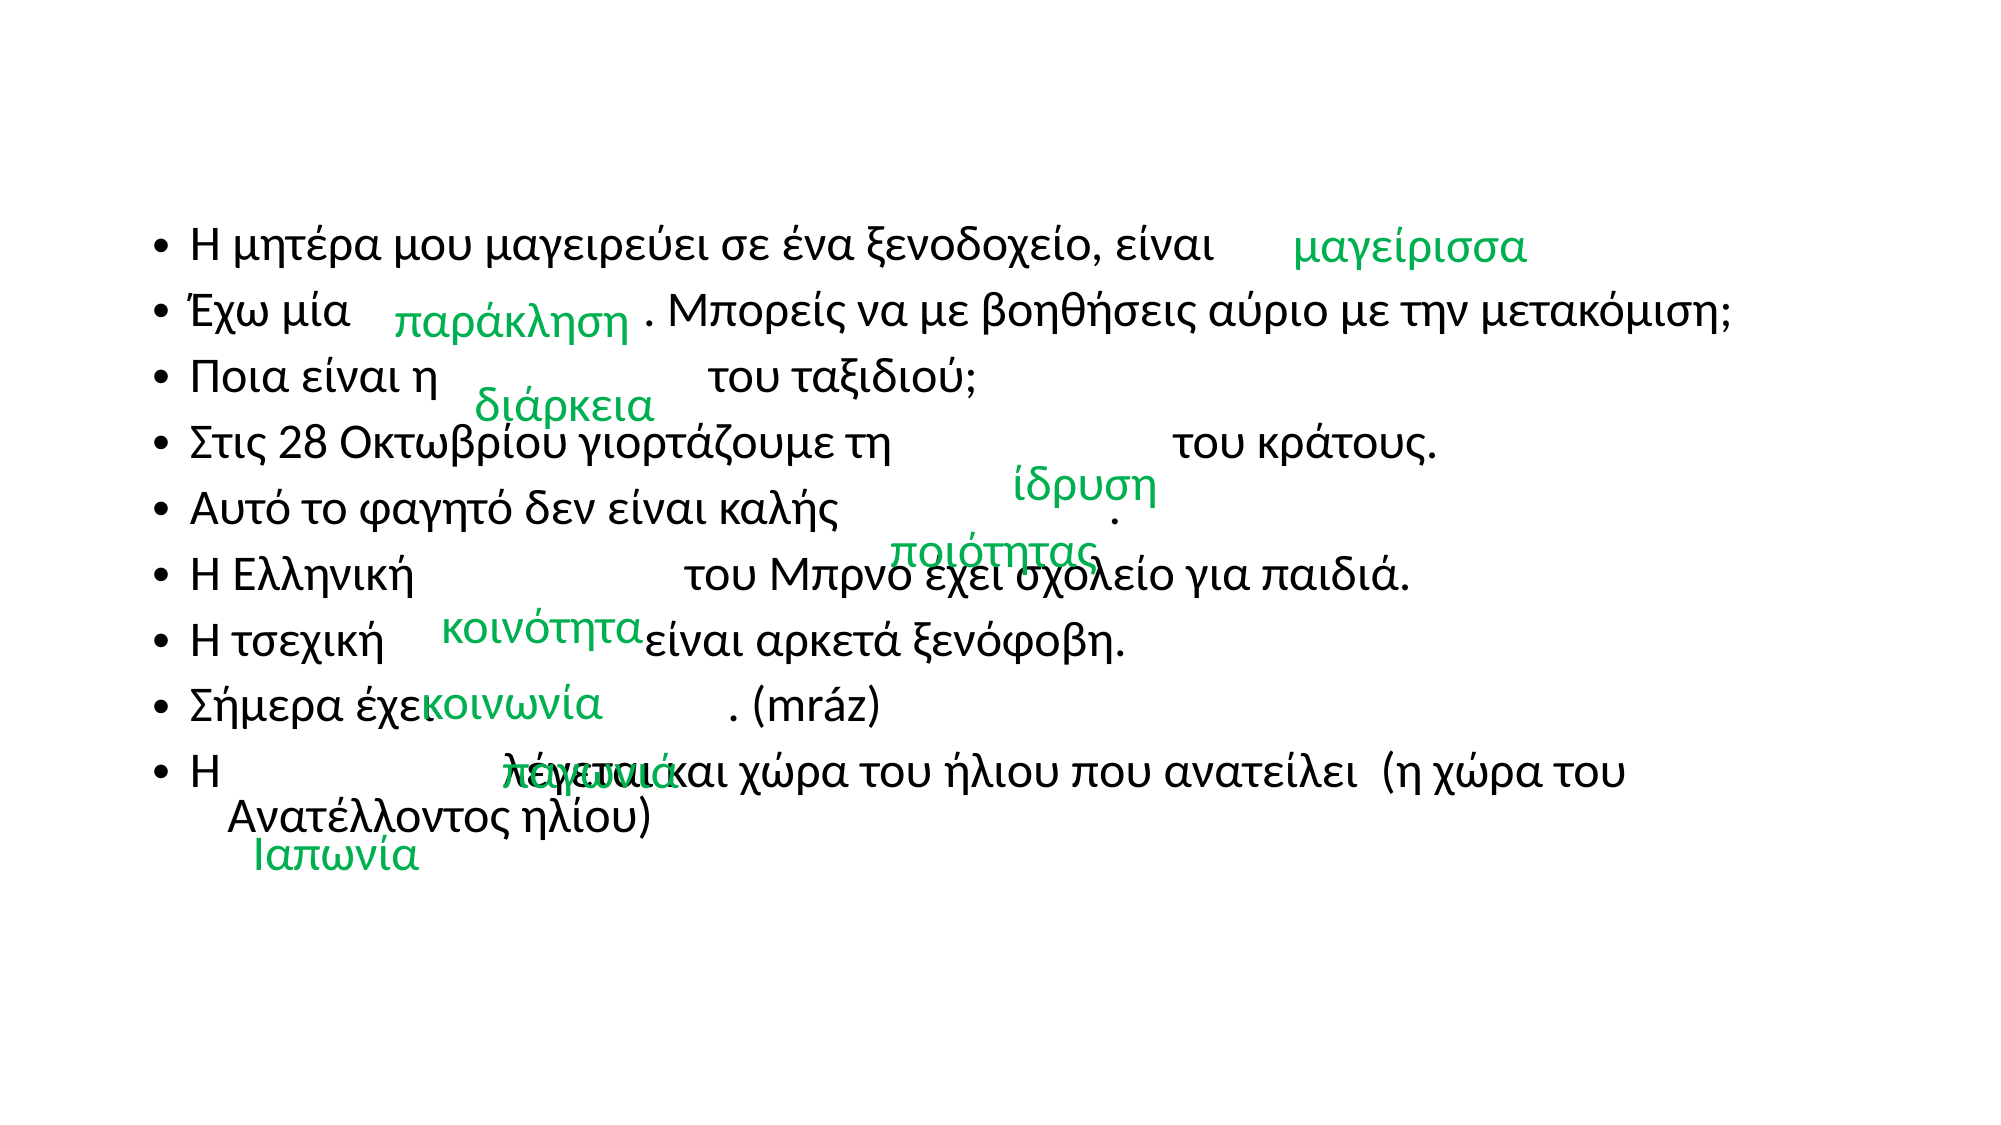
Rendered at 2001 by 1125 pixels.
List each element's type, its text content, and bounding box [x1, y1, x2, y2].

text_box διάρκεια [459, 363, 679, 440]
text_box παράκληση [379, 280, 657, 356]
text_box παγωνιά [487, 730, 704, 807]
text_box κοινότητα [426, 586, 673, 662]
text_box μαγείρισσα [1277, 204, 1555, 281]
text_box ποιότητας [875, 510, 1125, 587]
text_box ίδρυση [997, 442, 1183, 519]
text_box Ιαπωνία [237, 813, 444, 890]
text_box κοινωνία [406, 661, 630, 738]
list Η μητέρα μου μαγειρεύει σε ένα ξενοδοχείο, είναι Έχω μία . Μπορείς να με βοηθήσεις αύριο με την μετακόμιση; Ποια είναι η του ταξιδιού; Στις 28 Οκτωβρίου γιορτάζουμε τη του κράτους. Αυτό το φαγητό δεν είναι καλής . Η Ελληνική του Μπρνο έχει σχολείο για παιδιά. Η τσεχική είναι αρκετά ξενόφοβη. Σήμερα έχει . (mráz) Η λέγεται και χώρα του ήλιου που ανατείλει (η χώρα του Ανατέλλοντος ηλίου) [137, 217, 1863, 1014]
